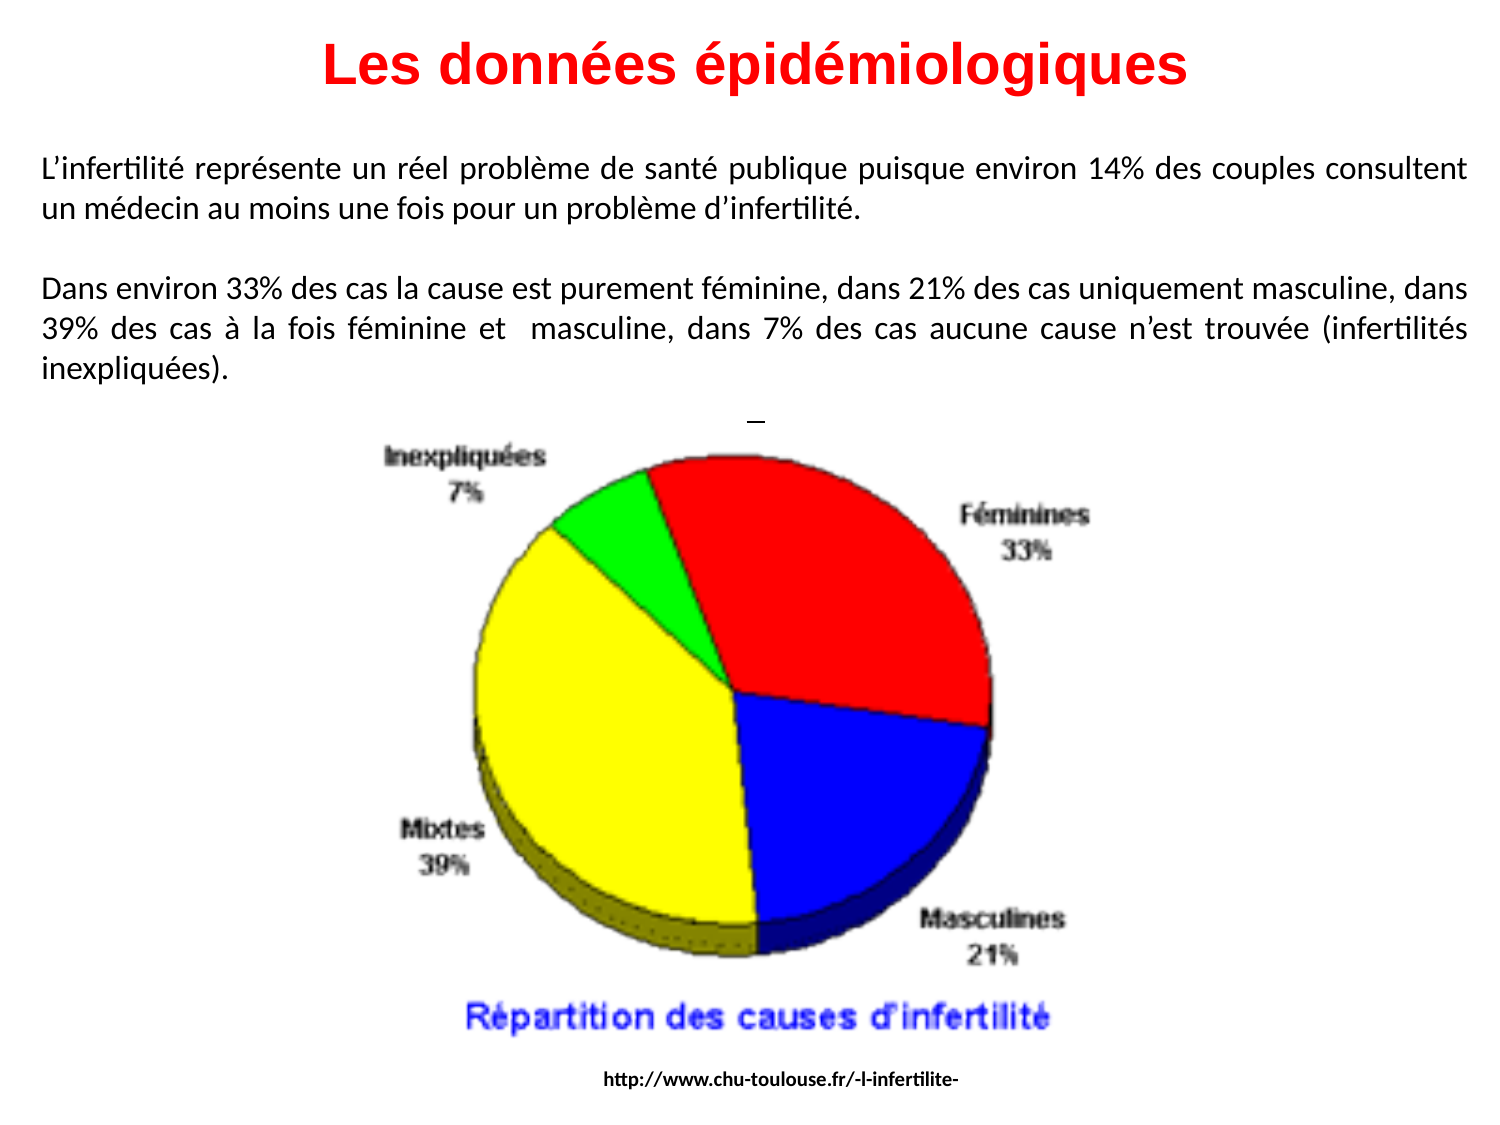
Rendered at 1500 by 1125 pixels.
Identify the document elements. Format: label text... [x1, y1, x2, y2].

text_box http://www.chu-toulouse.fr/-l-infertilite- [588, 1058, 974, 1099]
picture [265, 397, 1238, 1055]
text_box Les données épidémiologiques L’infertilité représente un réel problème de santé publique puisque environ 14% des couples consultent un médecin au moins une fois pour un problème d’infertilité. Dans environ 33% des cas la cause est purement féminine, dans 21% des cas uniquement masculine, dans 39% des cas à la fois féminine et masculine, dans 7% des cas aucune cause n’est trouvée (infertilités inexpliquées). [41, 26, 1471, 426]
